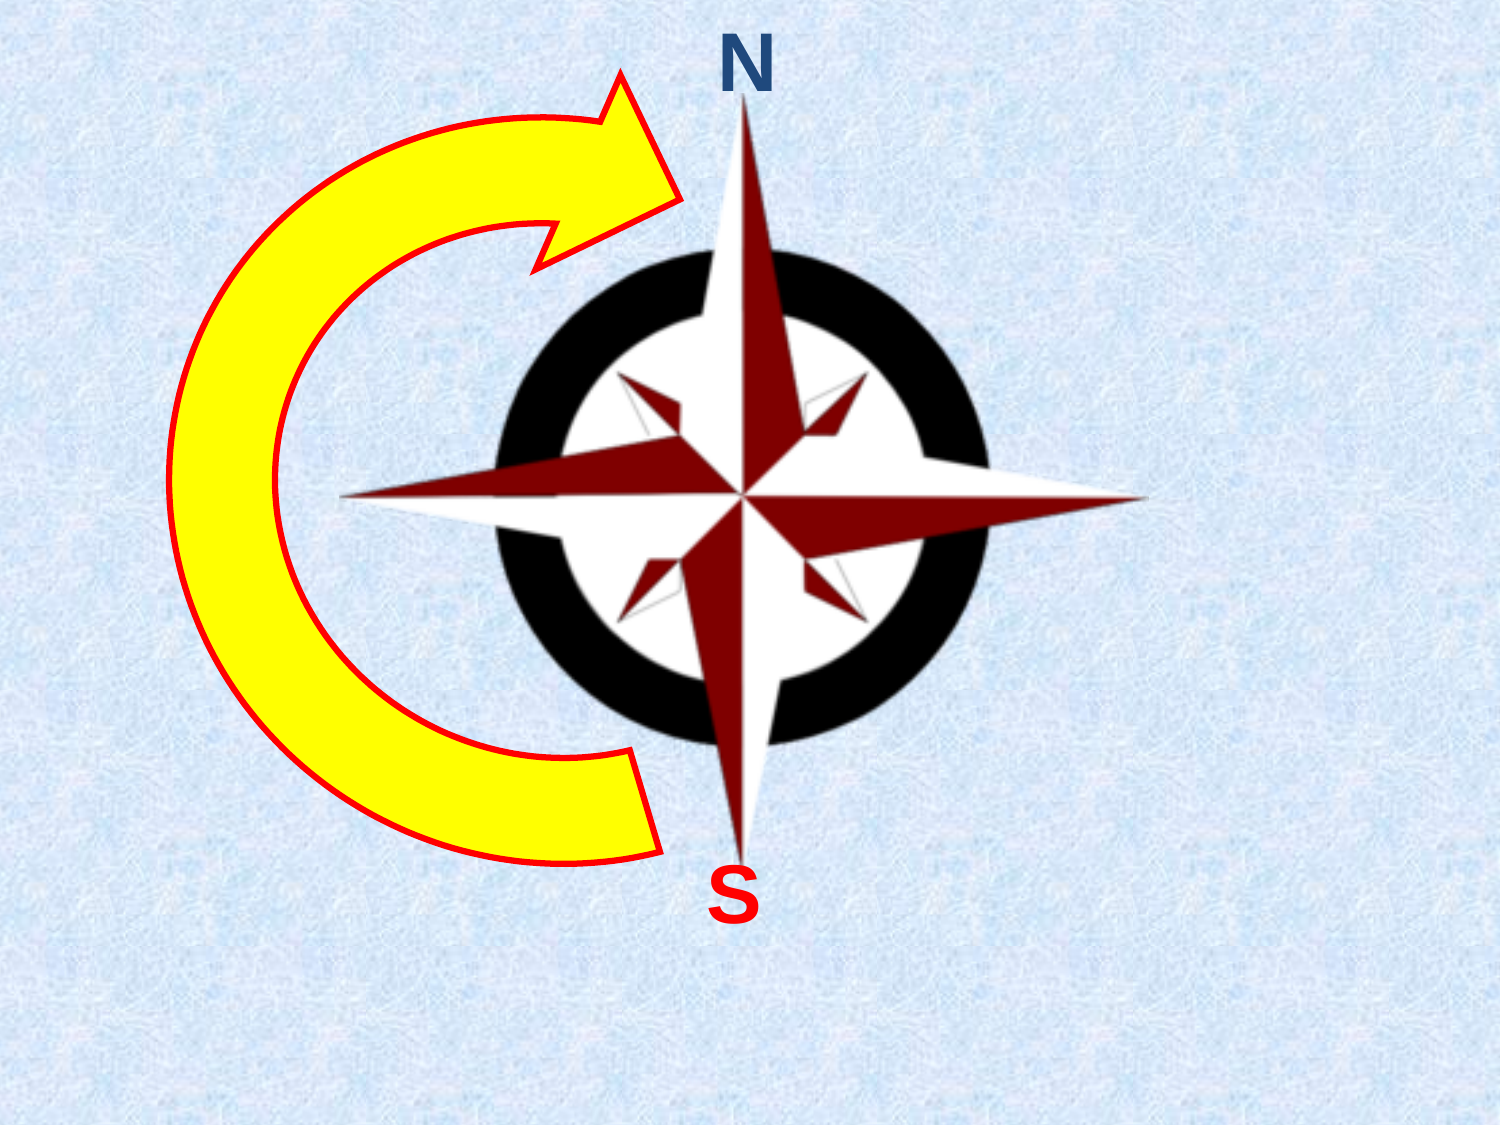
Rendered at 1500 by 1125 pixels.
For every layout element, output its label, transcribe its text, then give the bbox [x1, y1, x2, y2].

text_box [169, 75, 680, 864]
text_box S [691, 832, 809, 948]
text_box N [703, 0, 821, 116]
picture [0, 0, 1500, 1125]
